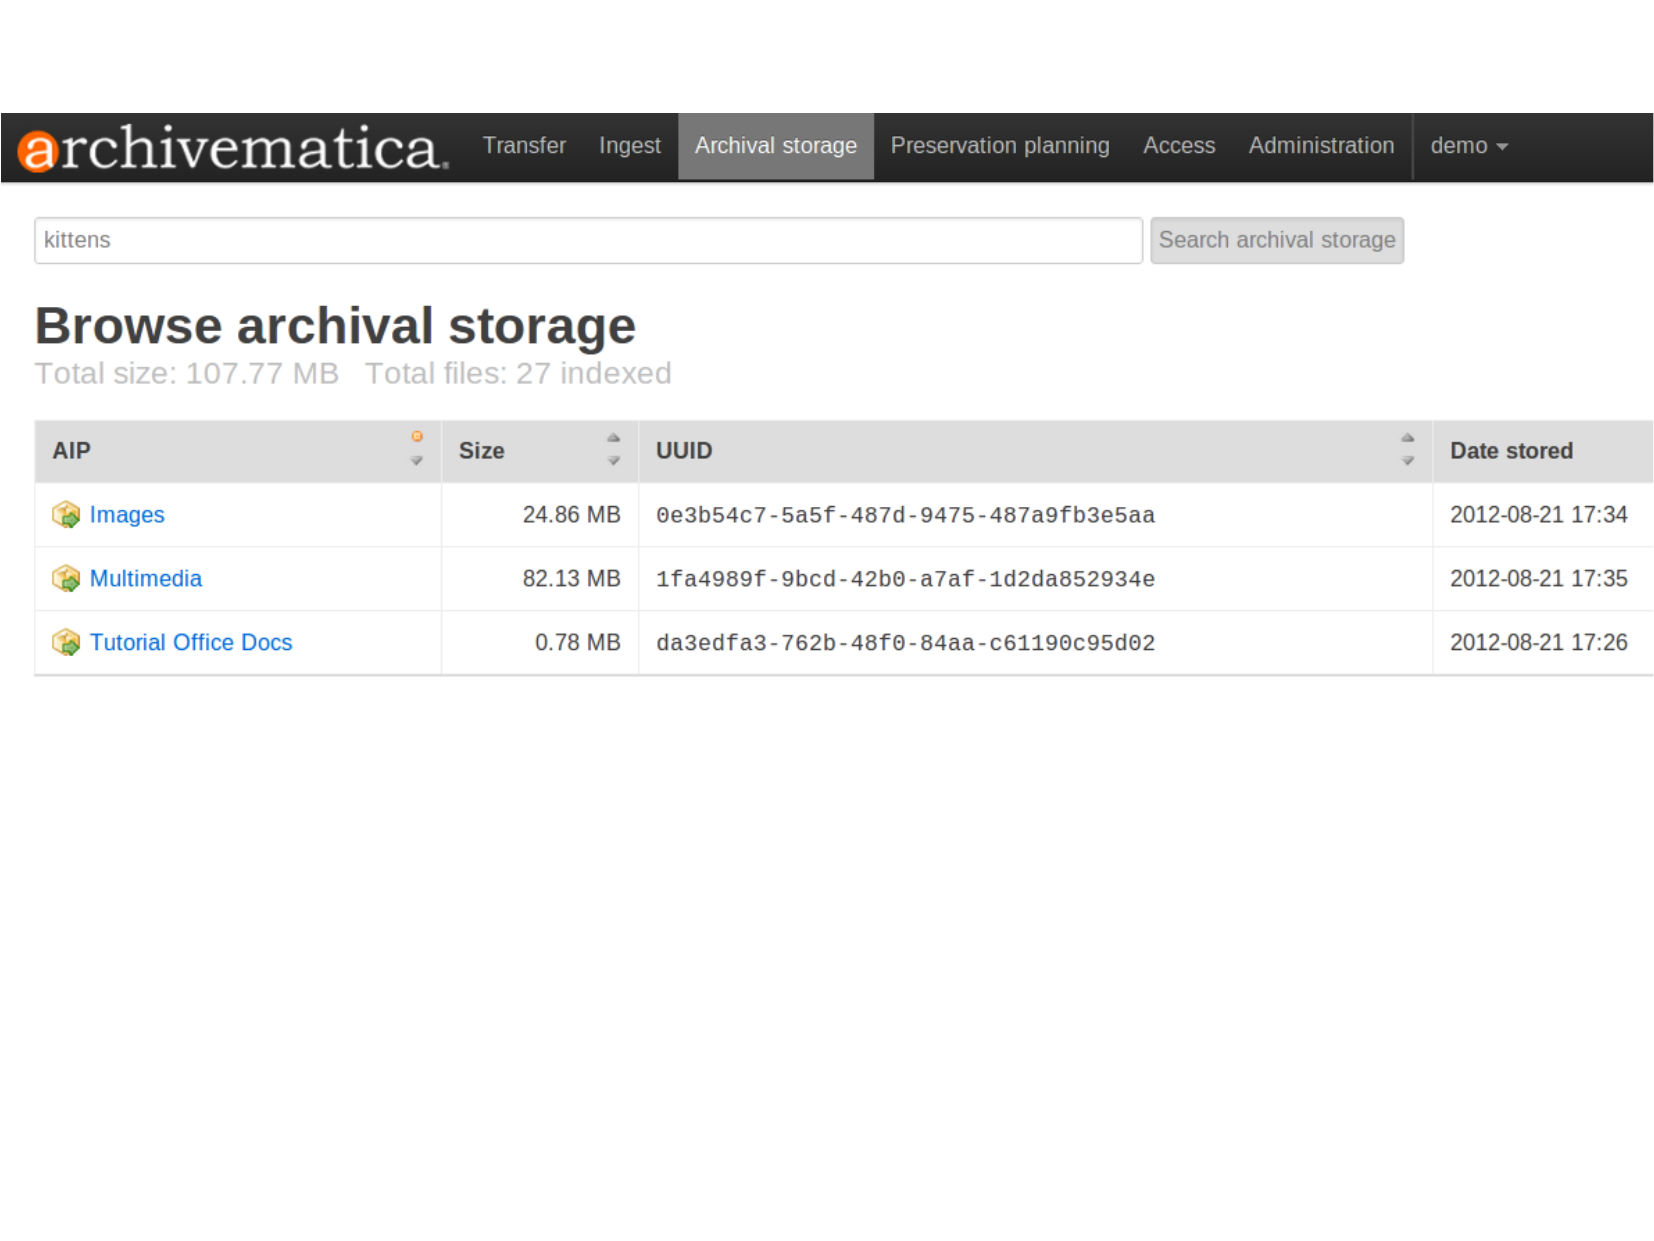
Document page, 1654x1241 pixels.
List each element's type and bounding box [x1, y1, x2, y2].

picture [1, 113, 1654, 1024]
